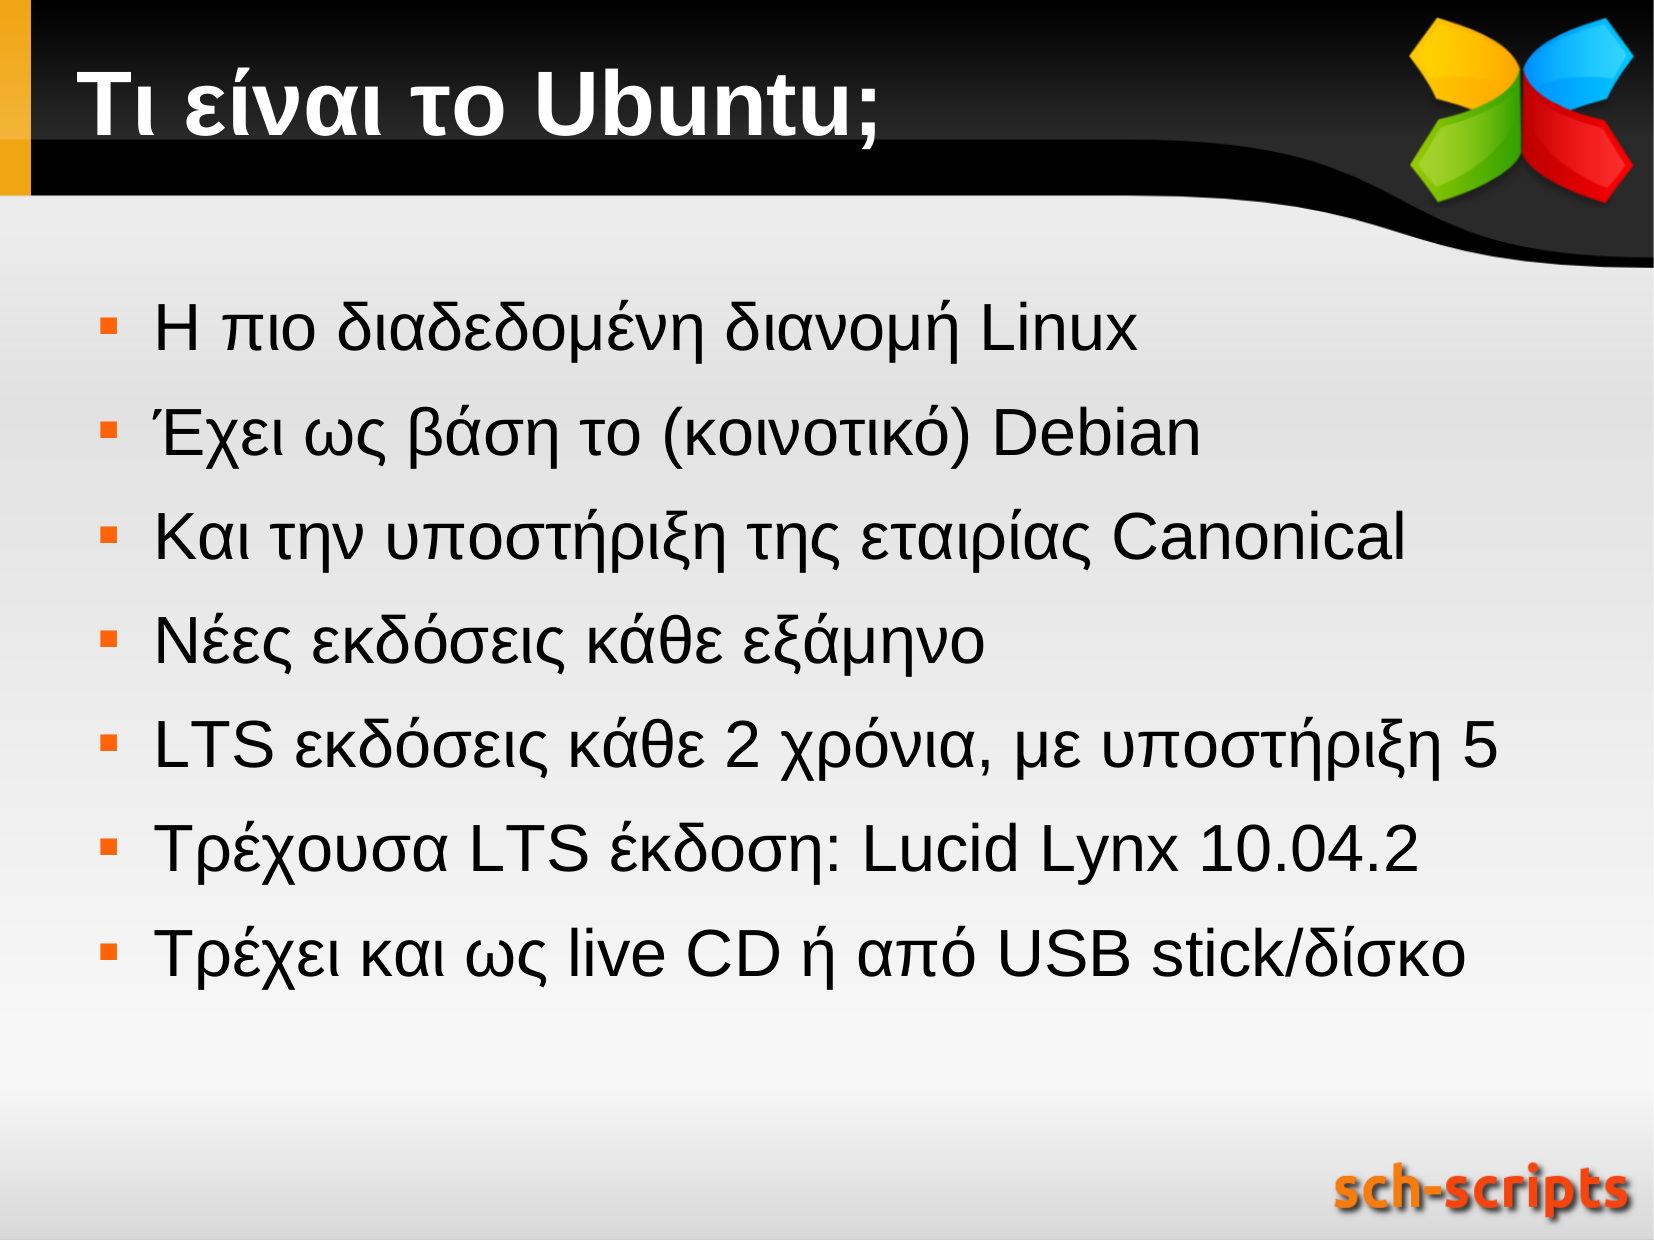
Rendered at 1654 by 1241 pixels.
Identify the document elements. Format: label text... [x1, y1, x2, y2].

picture [0, 0, 1654, 1241]
list Η πιο διαδεδομένη διανομή Linux Έχει ως βάση το (κοινοτικό) Debian Και την υποστήριξη της εταιρίας Canonical Νέες εκδόσεις κάθε εξάμηνο LTS εκδόσεις κάθε 2 χρόνια, με υποστήριξη 5 Τρέχουσα LTS έκδοση: Lucid Lynx 10.04.2 Τρέχει και ως live CD ή από USB stick/δίσκο [82, 290, 1571, 1094]
title Τι είναι το Ubuntu; [76, 7, 1565, 200]
